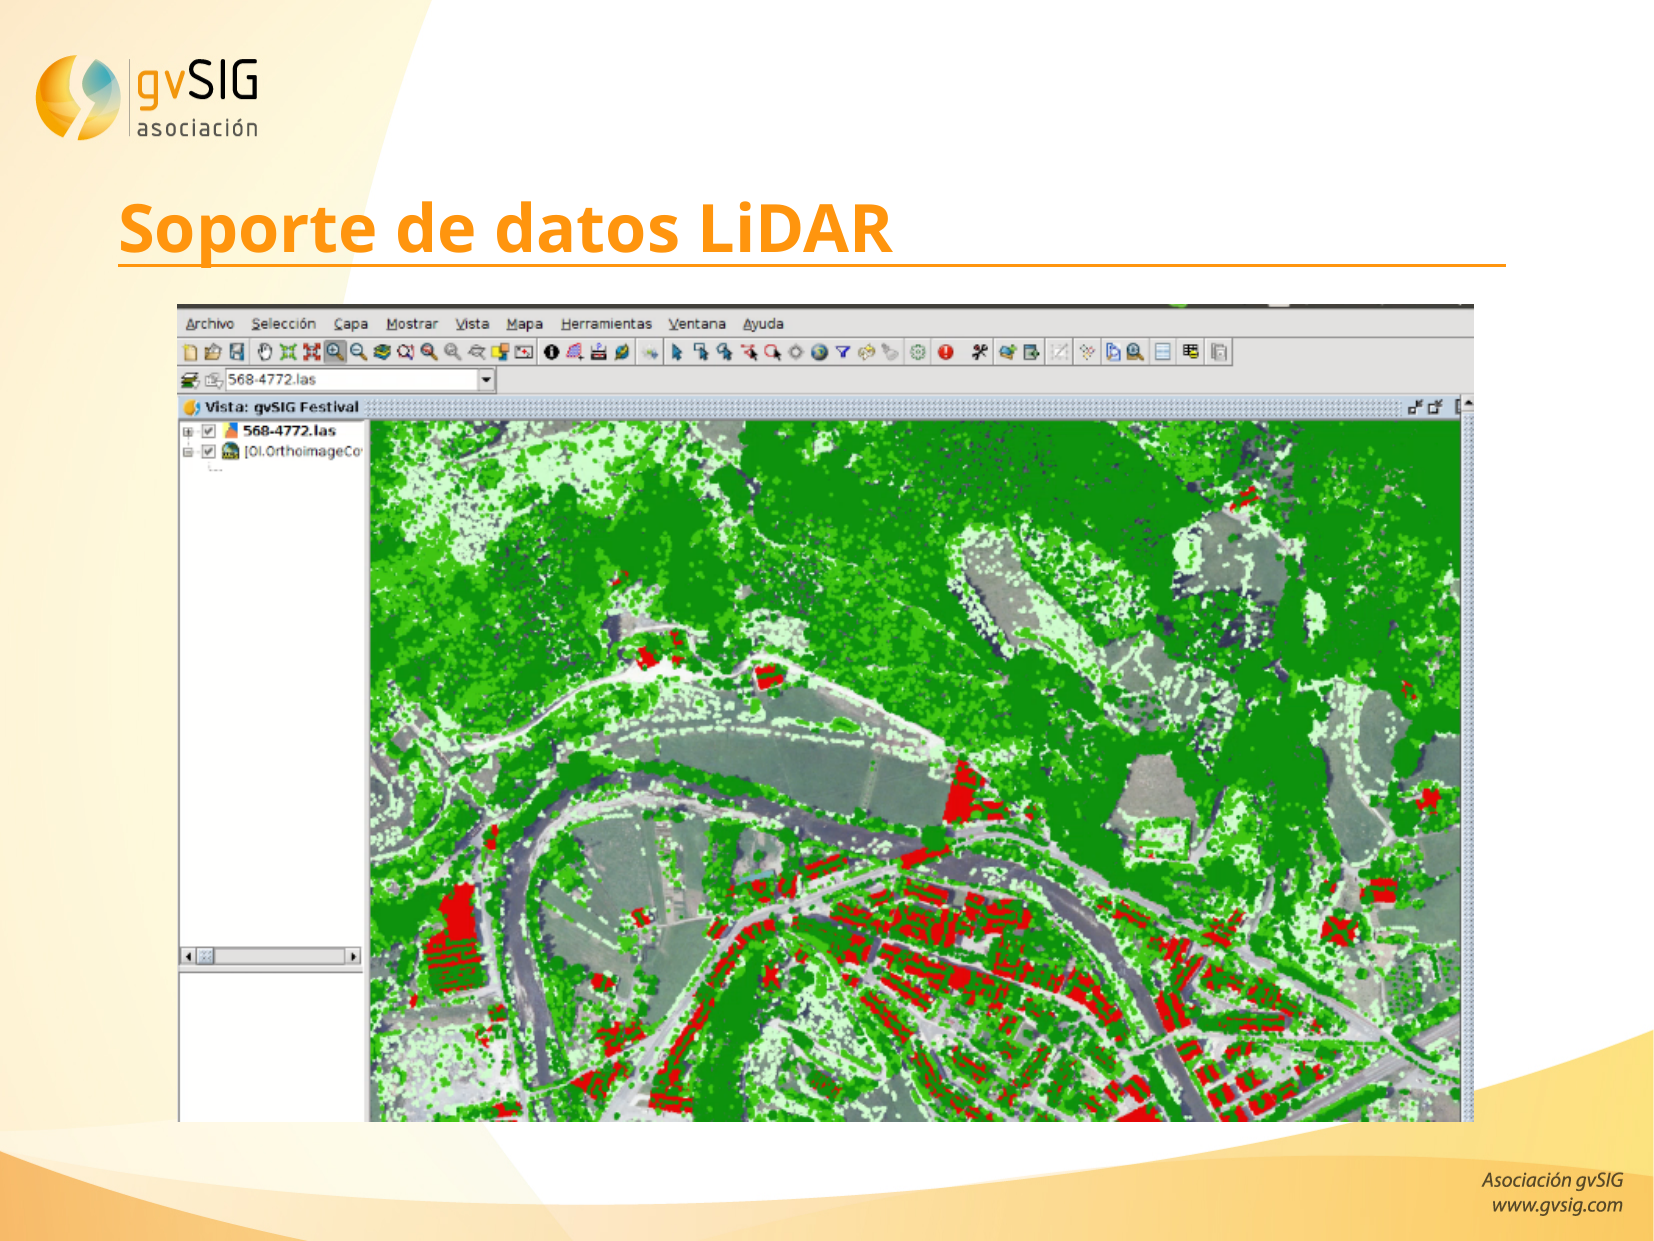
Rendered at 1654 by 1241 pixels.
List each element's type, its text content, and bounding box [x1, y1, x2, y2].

title Soporte de datos LiDAR [118, 177, 1607, 276]
picture [0, 0, 1654, 1241]
